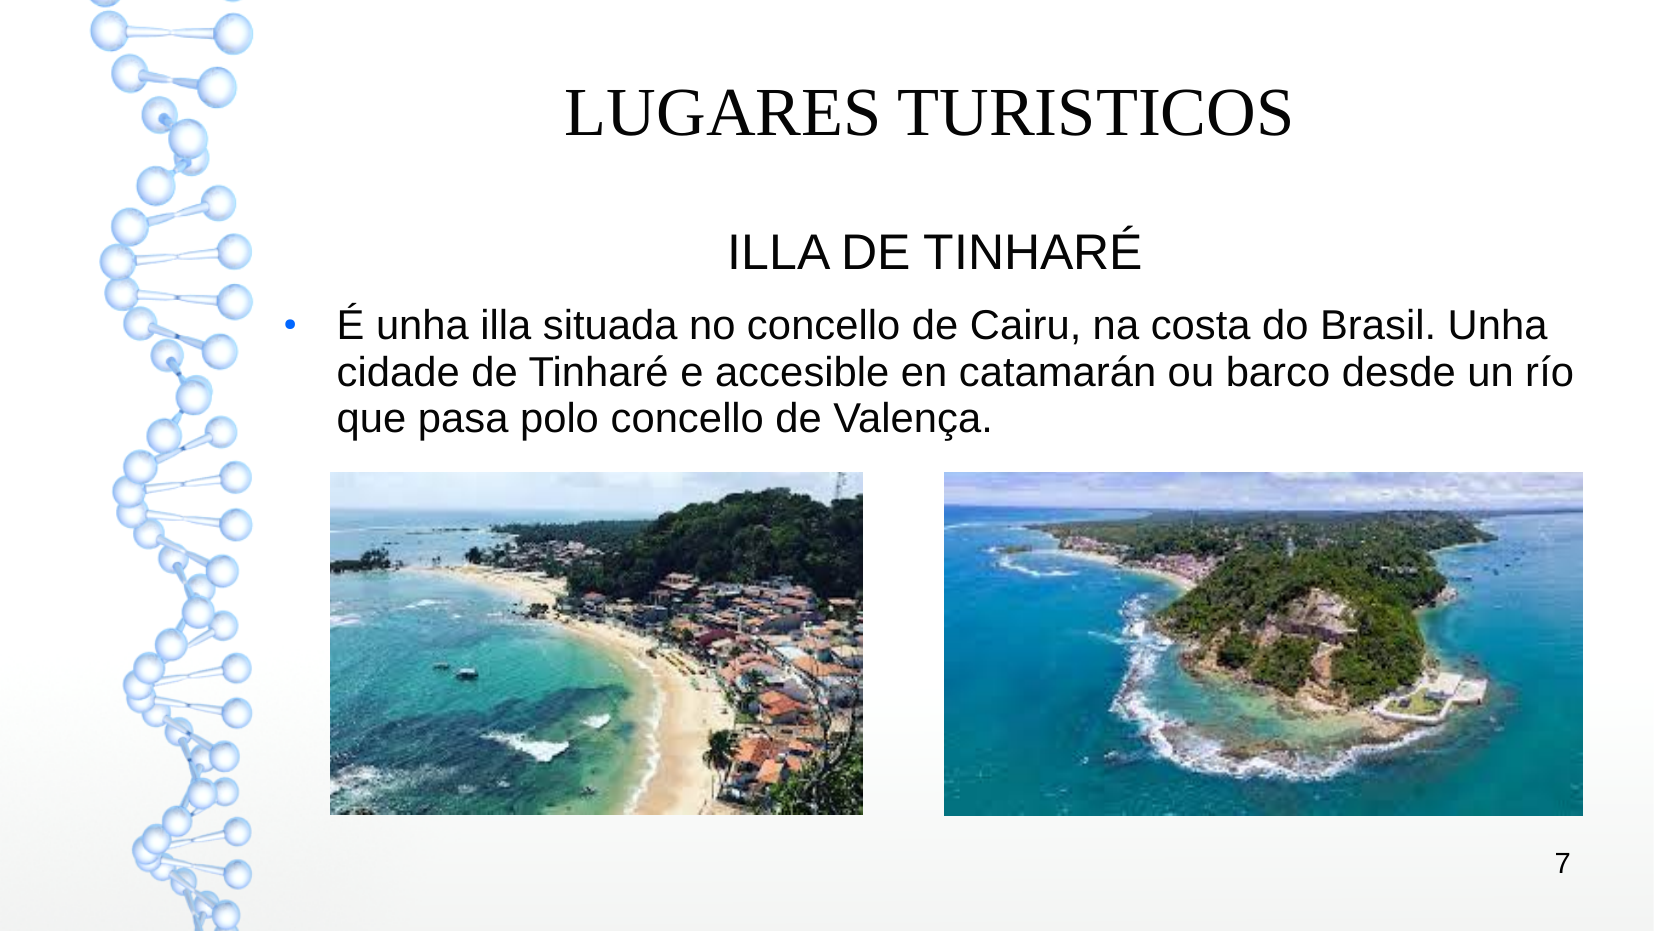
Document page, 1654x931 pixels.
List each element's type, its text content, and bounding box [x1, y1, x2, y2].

title LUGARES TURISTICOS [265, 35, 1595, 189]
picture [0, 0, 1654, 931]
list ILLA DE TINHARÉ É unha illa situada no concello de Cairu, na costa do Brasil. Unha cidade de Tinharé e accesible en catamarán ou barco desde un río que pasa polo concello de Valença. [265, 224, 1595, 764]
